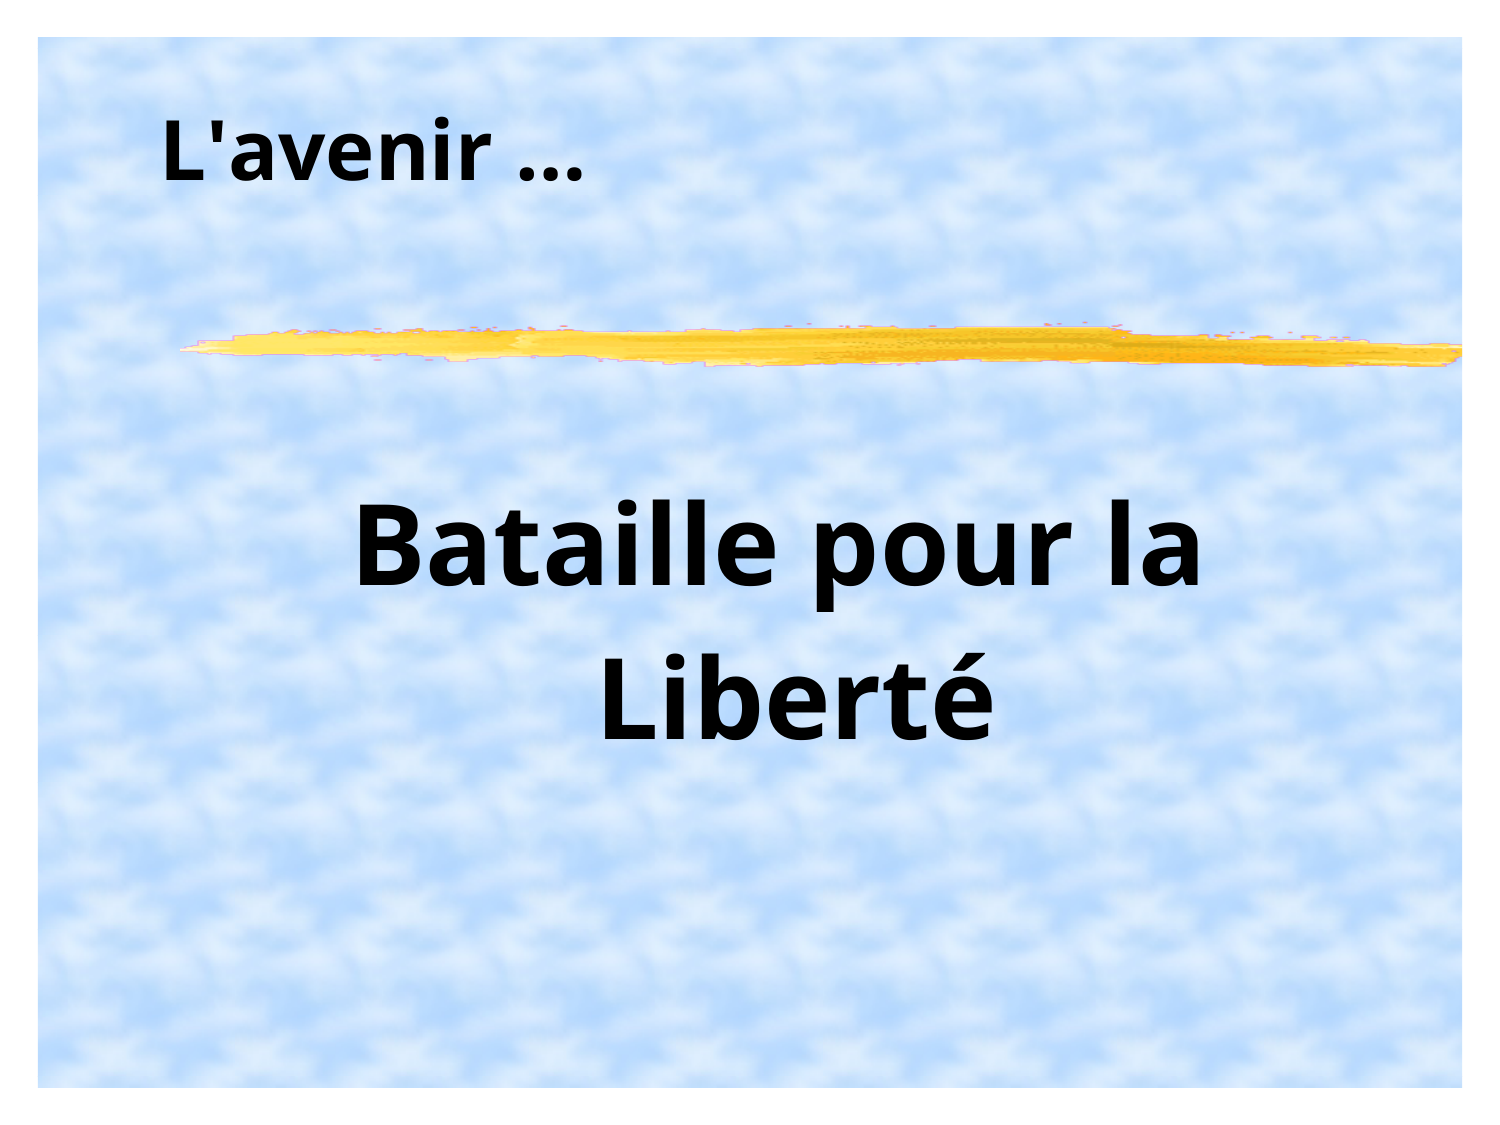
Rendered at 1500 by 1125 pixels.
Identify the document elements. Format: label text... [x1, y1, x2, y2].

subtitle Bataille pour la Liberté [261, 473, 1261, 765]
picture [37, 37, 1463, 1088]
title L'avenir … [144, 60, 1356, 236]
